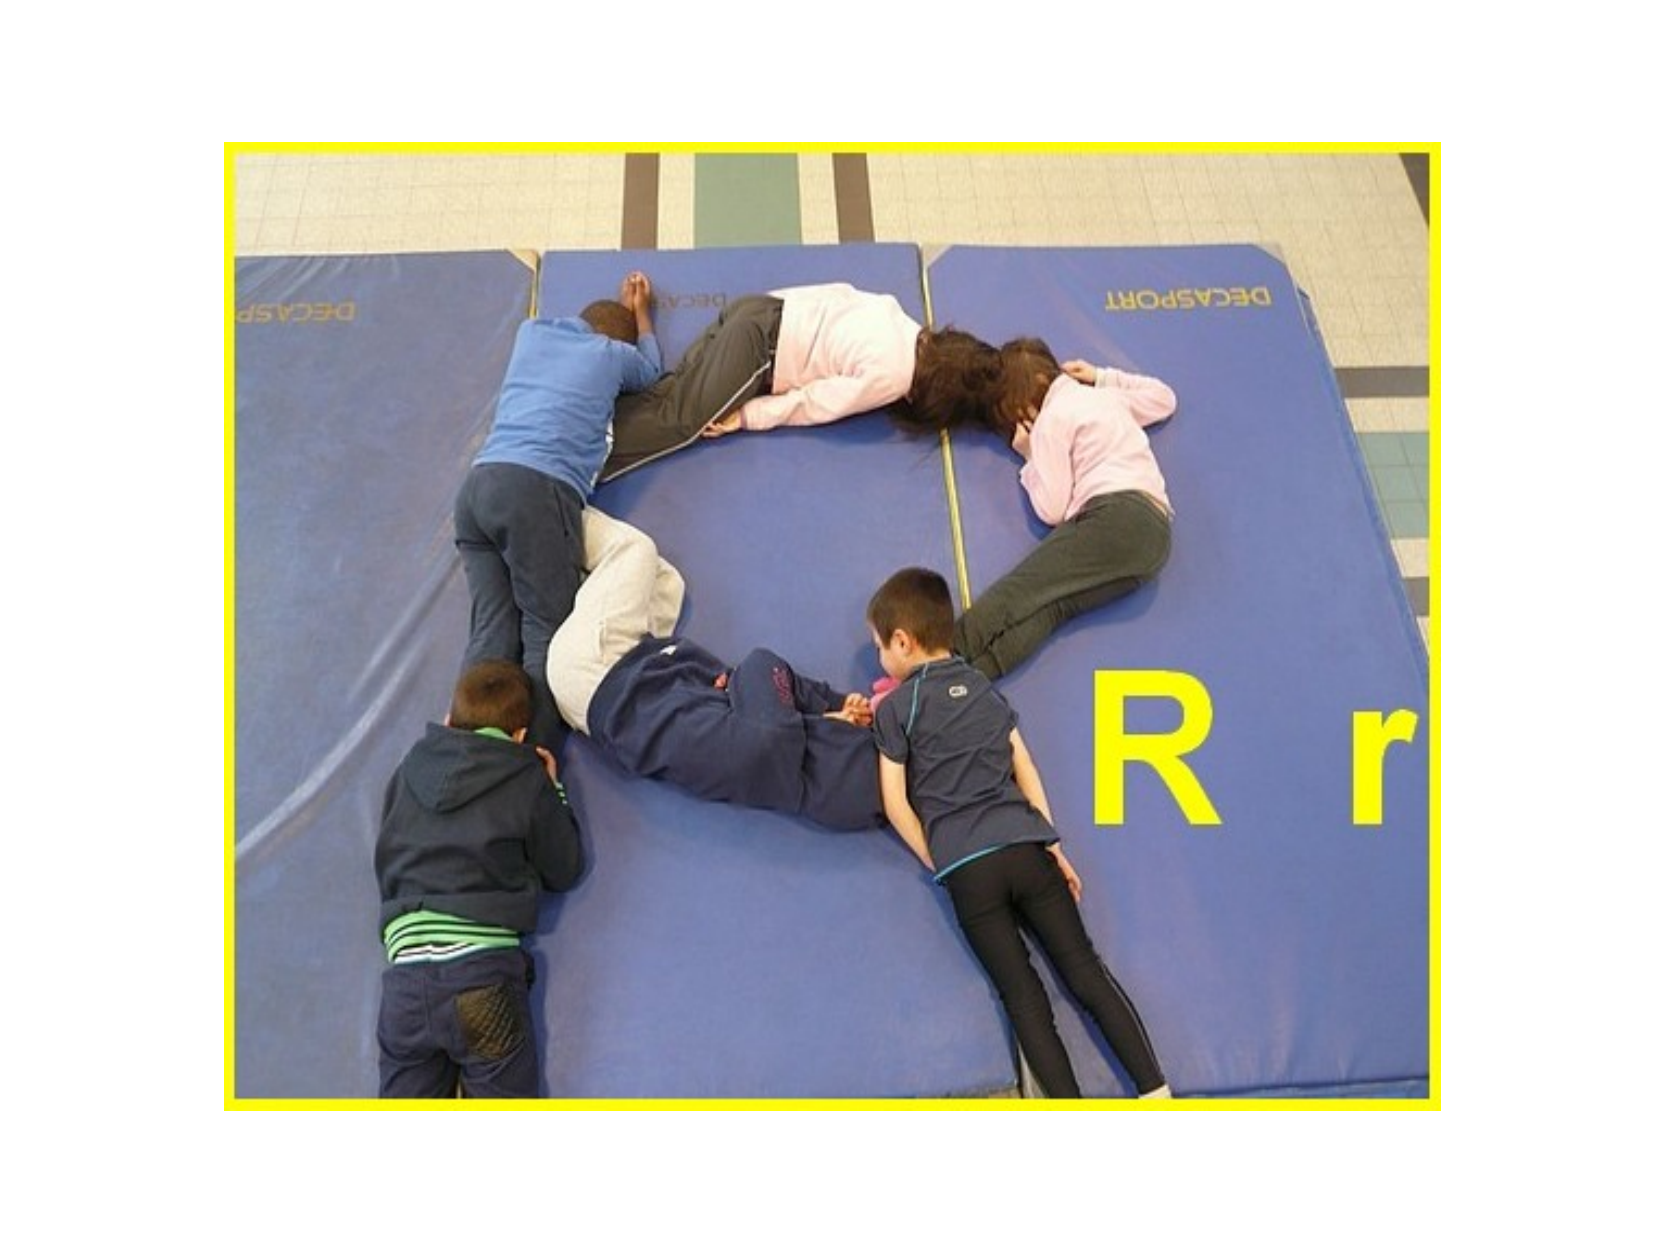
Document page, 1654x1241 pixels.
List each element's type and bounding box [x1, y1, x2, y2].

picture [224, 142, 1441, 1111]
